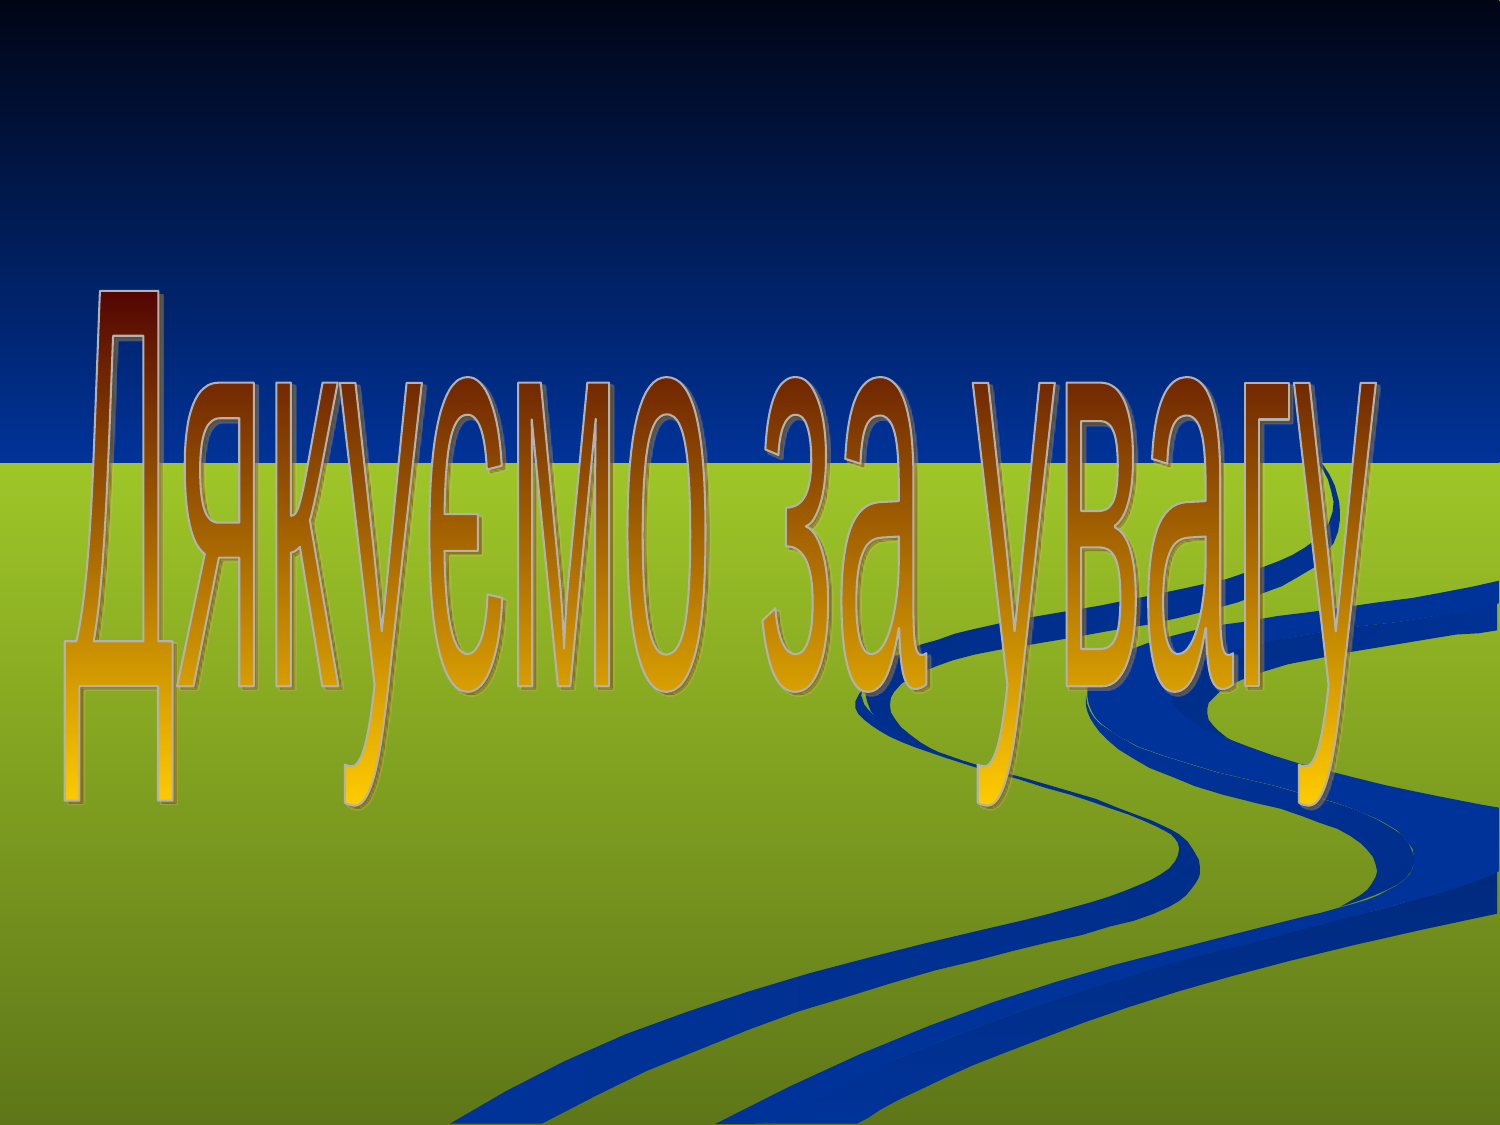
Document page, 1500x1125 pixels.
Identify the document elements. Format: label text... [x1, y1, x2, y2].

text_box Дякуємо за увагу [762, 377, 829, 692]
text_box Дякуємо за увагу [627, 377, 706, 692]
text_box Дякуємо за увагу [1148, 377, 1234, 692]
text_box Дякуємо за увагу [64, 290, 173, 801]
text_box Дякуємо за увагу [972, 382, 1055, 806]
text_box Дякуємо за увагу [1066, 382, 1136, 687]
text_box Дякуємо за увагу [177, 382, 254, 687]
text_box Дякуємо за увагу [841, 377, 927, 692]
text_box Дякуємо за увагу [1293, 382, 1376, 806]
text_box Дякуємо за увагу [276, 382, 339, 687]
text_box Дякуємо за увагу [429, 377, 503, 692]
text_box Дякуємо за увагу [518, 382, 610, 687]
text_box Дякуємо за увагу [339, 382, 422, 806]
text_box Дякуємо за увагу [1244, 382, 1289, 687]
